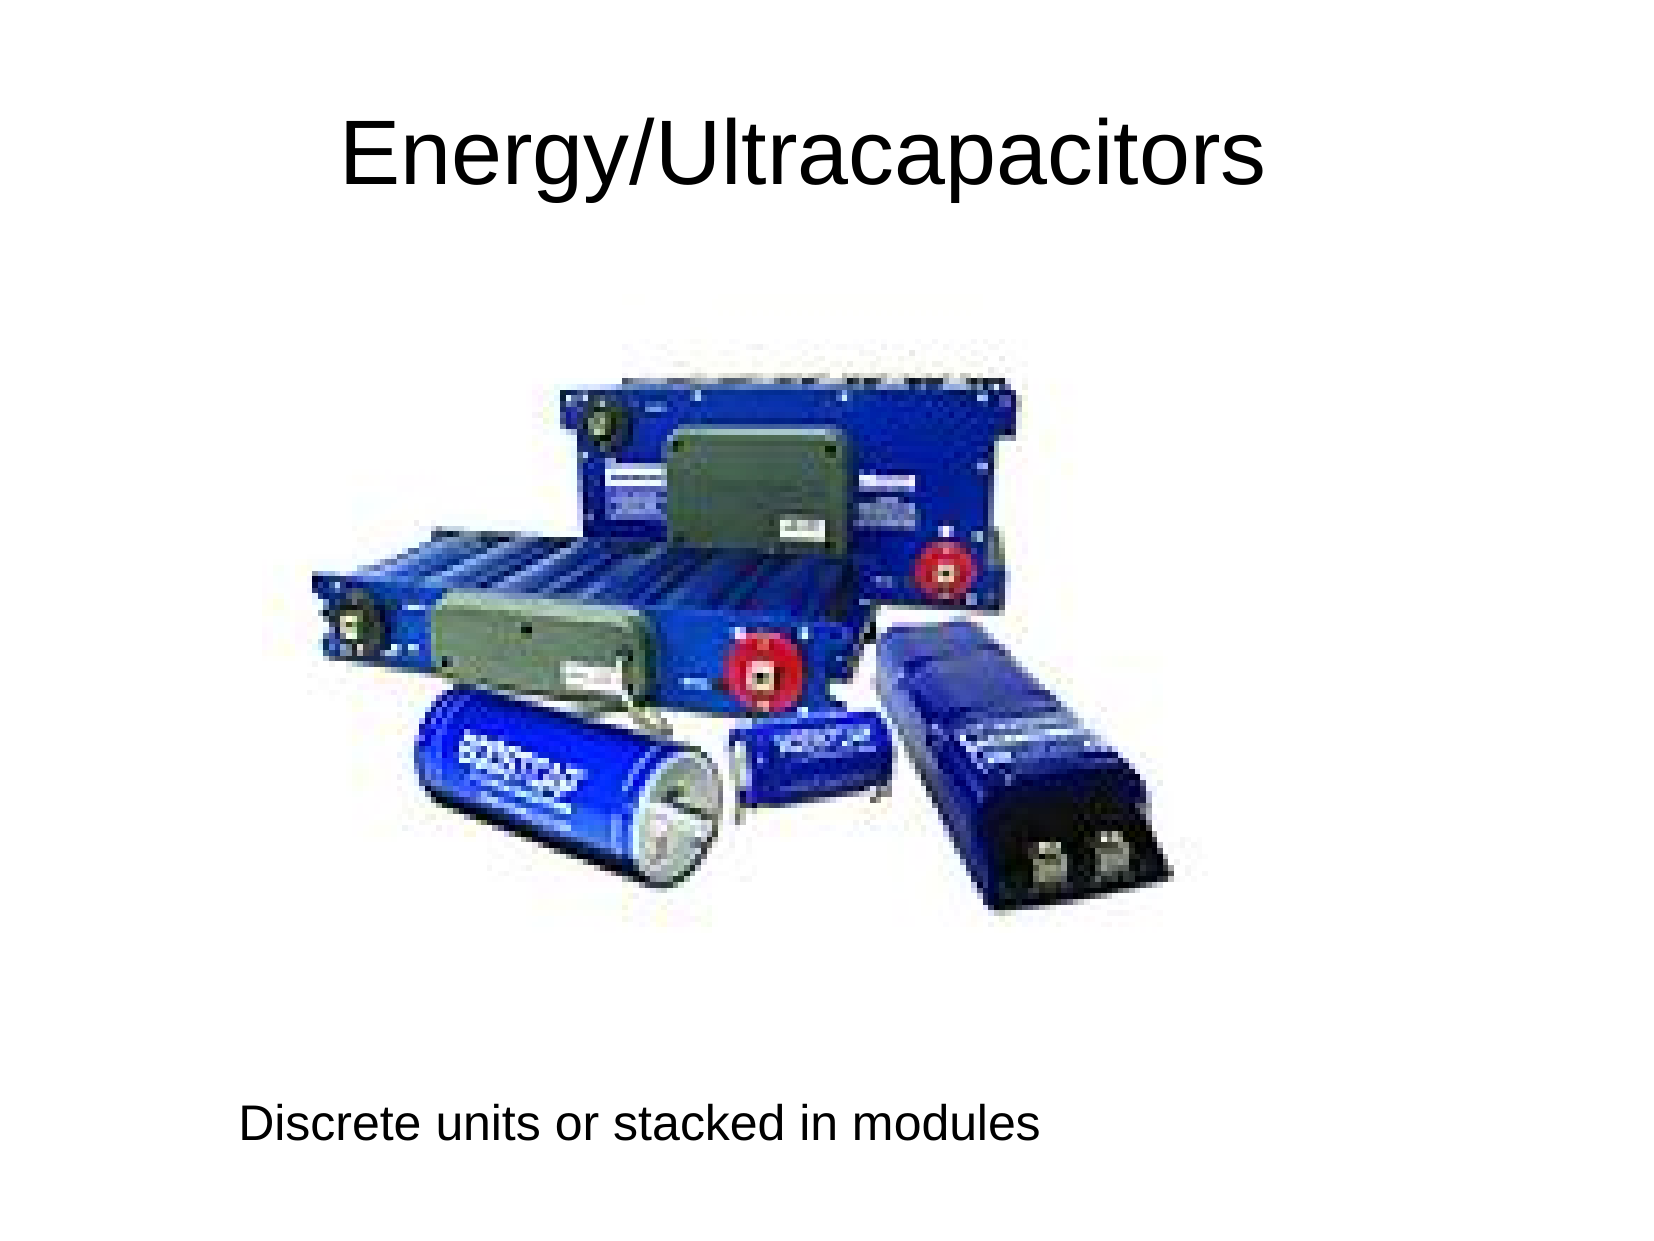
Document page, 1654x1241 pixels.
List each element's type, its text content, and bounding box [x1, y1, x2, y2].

title Energy/Ultracapacitors [82, 49, 1571, 257]
text_box Discrete units or stacked in modules [223, 1087, 1055, 1165]
picture [262, 294, 1276, 1007]
